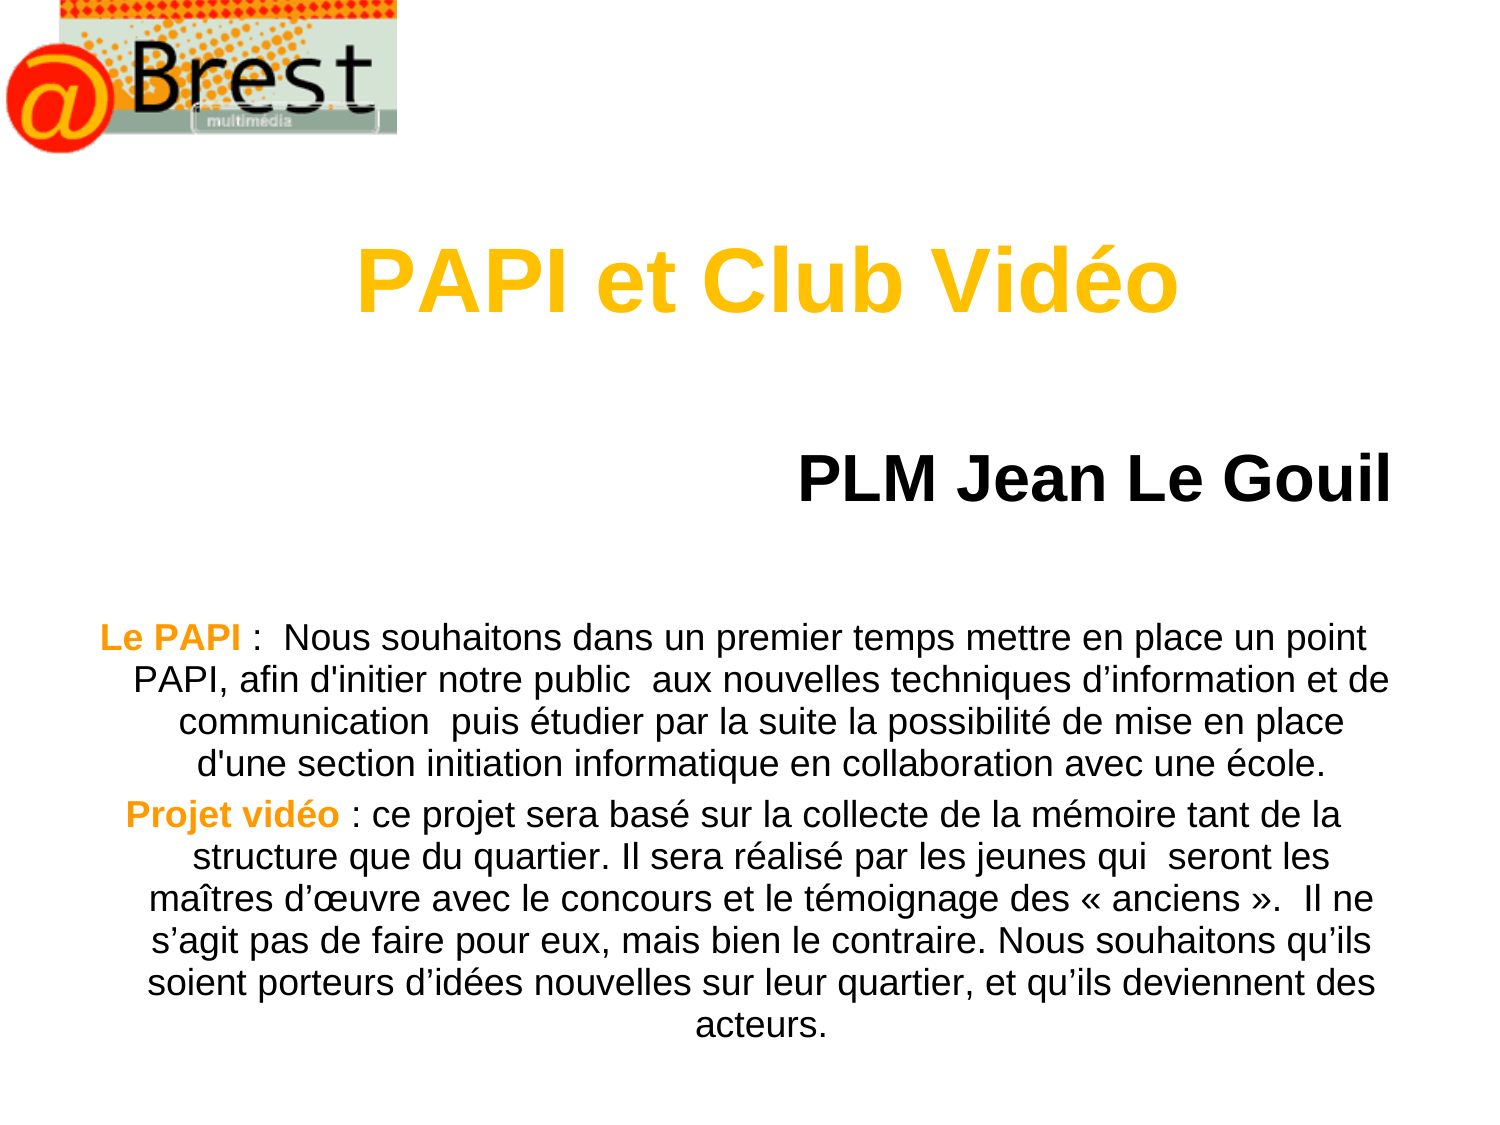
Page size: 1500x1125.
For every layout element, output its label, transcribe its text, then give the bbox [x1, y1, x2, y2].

picture [0, 0, 397, 157]
title PAPI et Club Vidéo [93, 187, 1444, 375]
list PLM Jean Le Gouil Le PAPI : Nous souhaitons dans un premier temps mettre en place un point PAPI, afin d'initier notre public aux nouvelles techniques d’information et de communication puis étudier par la suite la possibilité de mise en place d'une section initiation informatique en collaboration avec une école. Projet vidéo : ce projet sera basé sur la collecte de la mémoire tant de la structure que du quartier. Il sera réalisé par les jeunes qui seront les maîtres d’œuvre avec le concours et le témoignage des « anciens ». Il ne s’agit pas de faire pour eux, mais bien le contraire. Nous souhaitons qu’ils soient porteurs d’idées nouvelles sur leur quartier, et qu’ils deviennent des acteurs. [58, 433, 1409, 1125]
